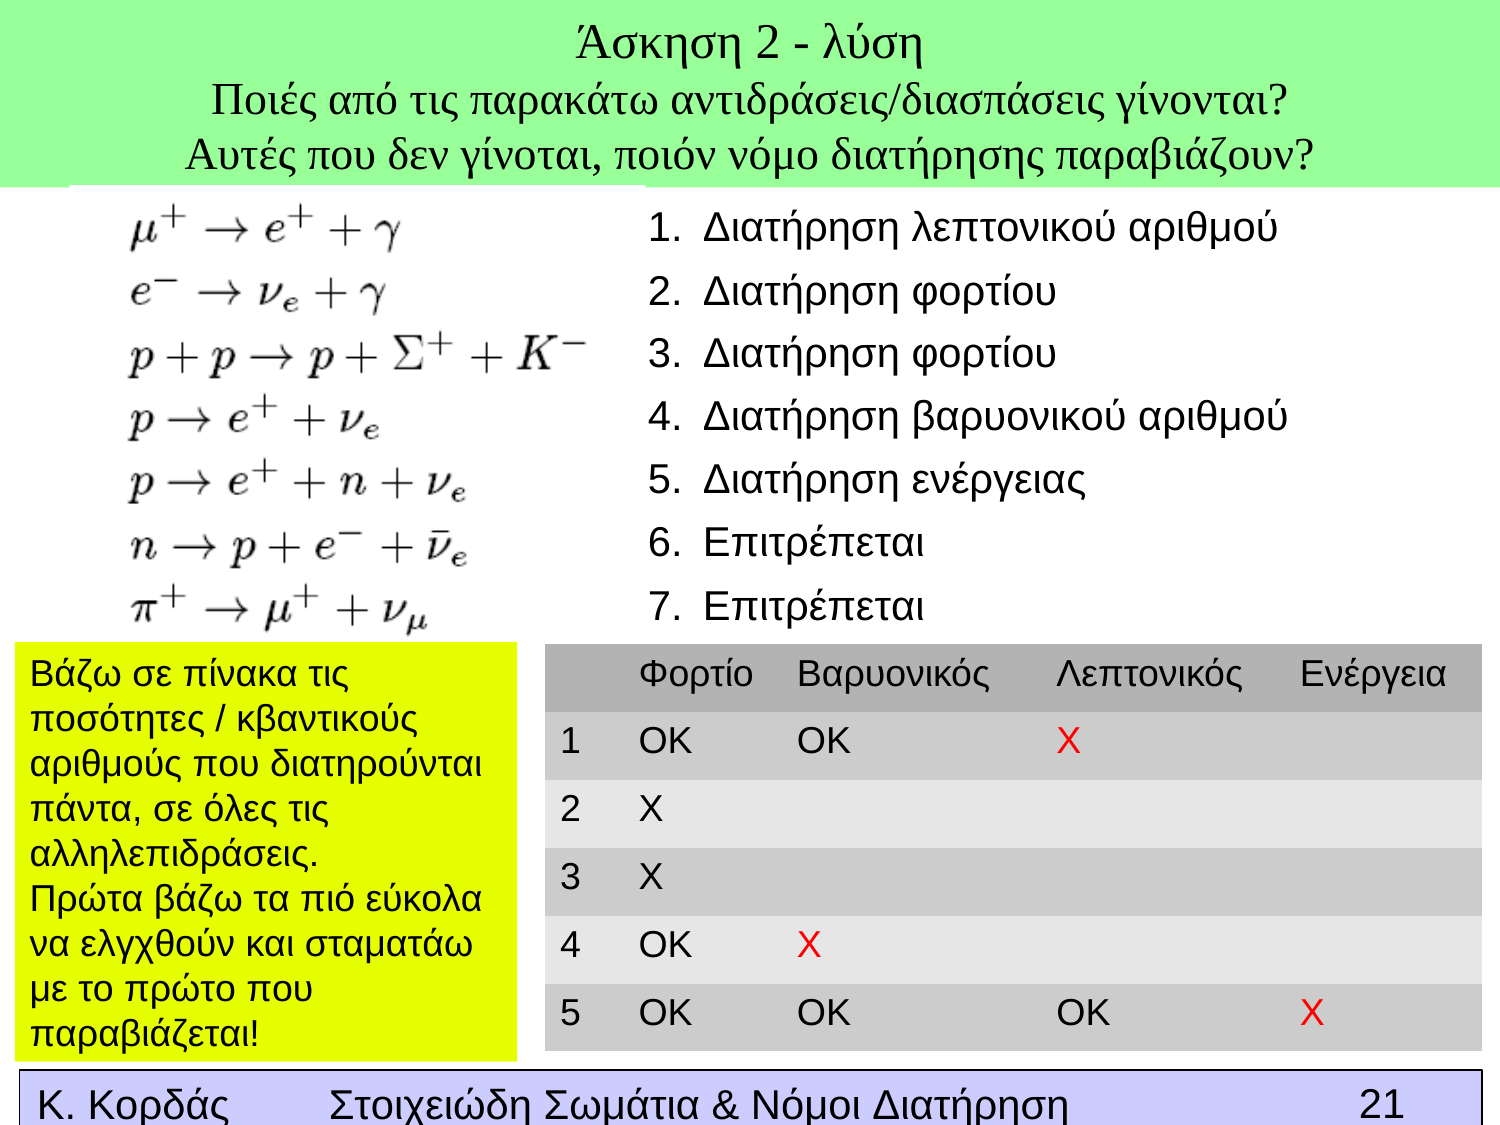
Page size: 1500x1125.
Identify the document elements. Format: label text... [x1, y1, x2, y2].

table_cell Χ [782, 916, 1042, 984]
table_cell ΟΚ [782, 712, 1042, 780]
table_cell ΟΚ [782, 984, 1042, 1051]
text_box Βάζω σε πίνακα τις ποσότητες / κβαντικούς αριθμούς που διατηρούνται πάντα, σε όλες τις αλληλεπιδράσεις. Πρώτα βάζω τα πιό εύκολα να ελγχθούν και σταματάω με το πρώτο που παραβιάζεται! [14, 641, 518, 1062]
table_cell 5 [545, 984, 624, 1051]
text_box Διατήρηση λεπτονικού αριθμού Διατήρηση φορτίου Διατήρηση φορτίου Διατήρηση βαρυονικού αριθμού Διατήρηση ενέργειας Επιτρέπεται Επιτρέπεται [633, 192, 1465, 637]
table_cell 2 [545, 780, 624, 848]
table_header Λεπτονικός [1042, 644, 1285, 712]
table_header Φορτίο [624, 644, 782, 712]
table_cell 4 [545, 916, 624, 984]
table_cell Χ [1285, 984, 1482, 1051]
table_cell [782, 848, 1042, 916]
table_cell ΟΚ [624, 712, 782, 780]
text_box Άσκηση 2 - λύση Ποιές από τις παρακάτω αντιδράσεις/διασπάσεις γίνονται? Αυτές που δεν γίνοται, ποιόν νόμο διατήρησης παραβιάζουν? [0, 0, 1500, 188]
table_cell [1042, 848, 1285, 916]
table_header Ενέργεια [1285, 644, 1482, 712]
table_cell Χ [624, 780, 782, 848]
table_cell ΟΚ [624, 984, 782, 1051]
table_cell [782, 780, 1042, 848]
table_cell [1285, 780, 1482, 848]
table_cell Χ [624, 848, 782, 916]
picture [69, 185, 646, 642]
table_cell [1042, 780, 1285, 848]
table_header Βαρυονικός [782, 644, 1042, 712]
table_cell Χ [1042, 712, 1285, 780]
table_cell 1 [545, 712, 624, 780]
table_header [545, 644, 624, 712]
table_cell ΟΚ [1042, 984, 1285, 1051]
table_cell 3 [545, 848, 624, 916]
table_cell [1285, 916, 1482, 984]
table_cell ΟΚ [624, 916, 782, 984]
table_cell [1285, 712, 1482, 780]
table_cell [1042, 916, 1285, 984]
table_cell [1285, 848, 1482, 916]
